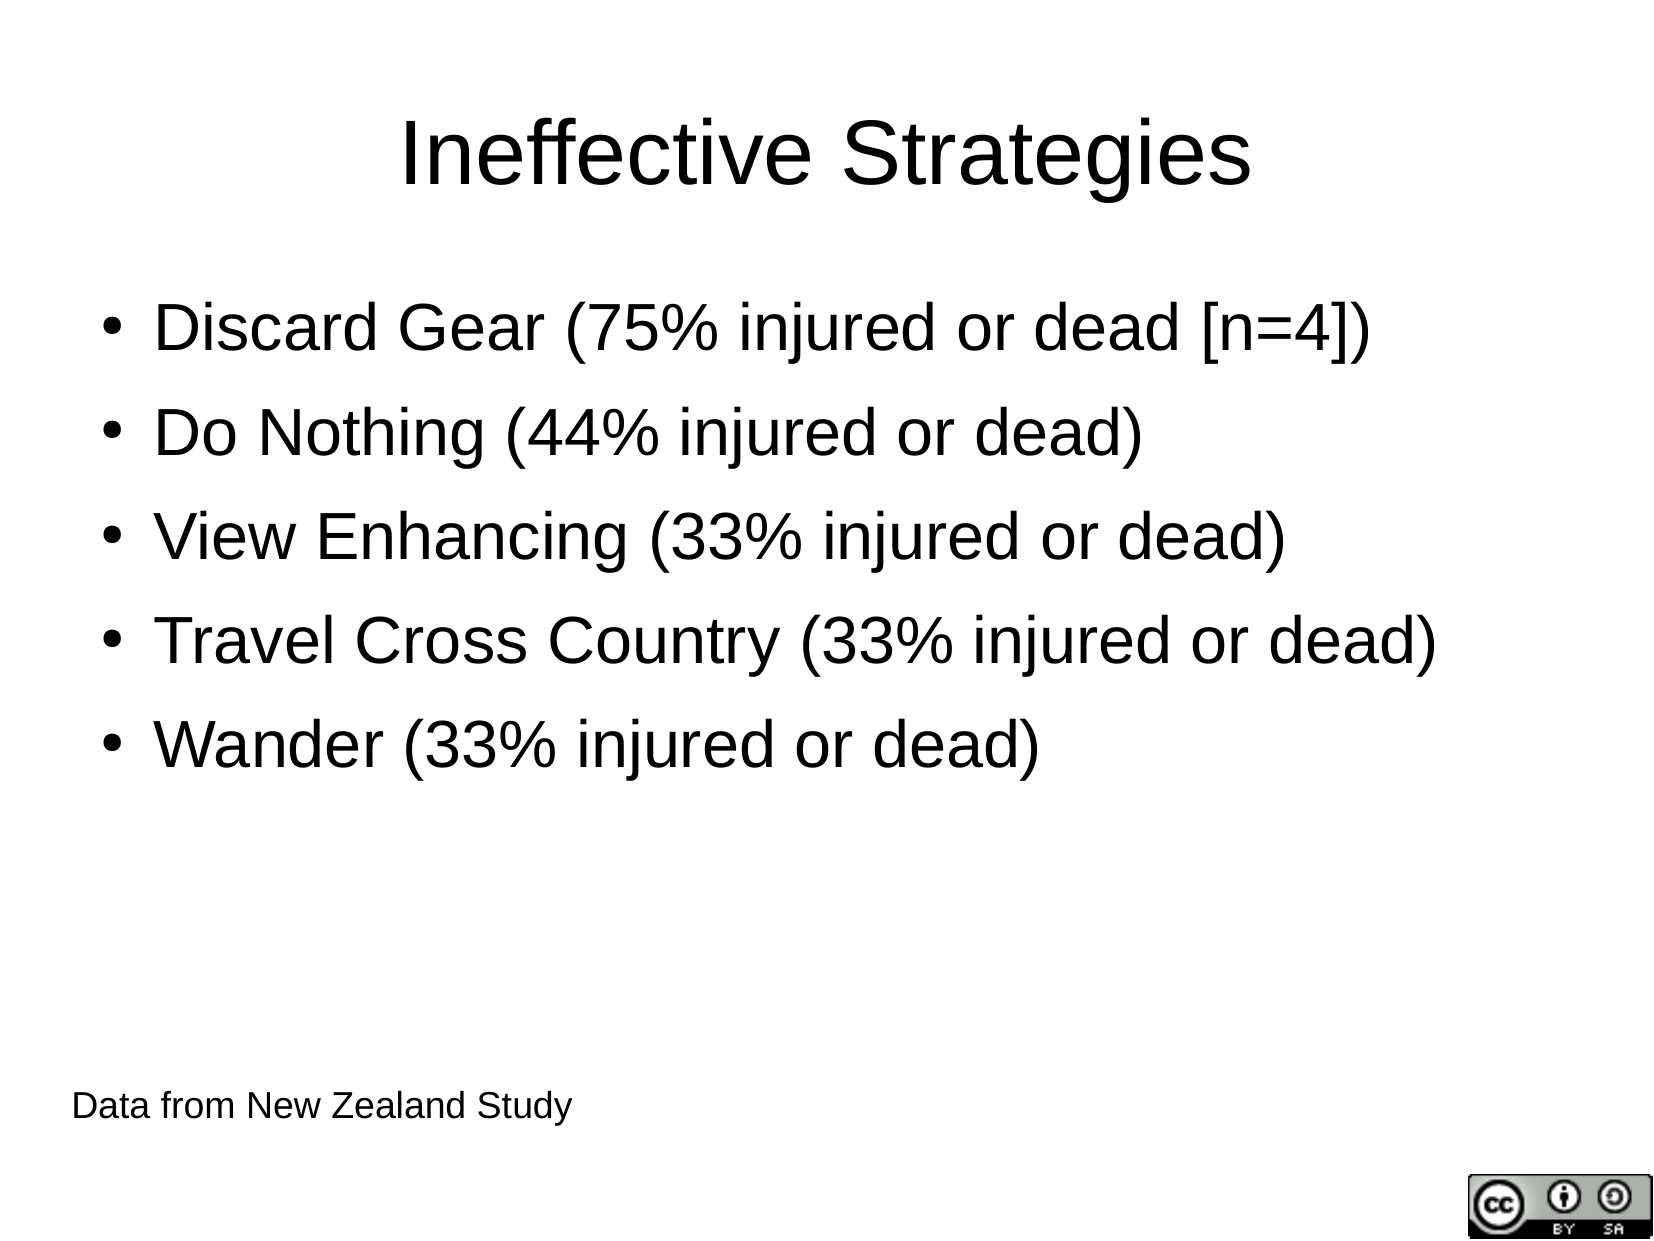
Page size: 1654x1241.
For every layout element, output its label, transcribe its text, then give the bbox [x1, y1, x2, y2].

picture [1468, 1174, 1653, 1239]
text_box Data from New Zealand Study [56, 1076, 588, 1134]
list Discard Gear (75% injured or dead [n=4]) Do Nothing (44% injured or dead) View Enhancing (33% injured or dead) Travel Cross Country (33% injured or dead) Wander (33% injured or dead) [82, 290, 1571, 1010]
title Ineffective Strategies [82, 49, 1571, 257]
